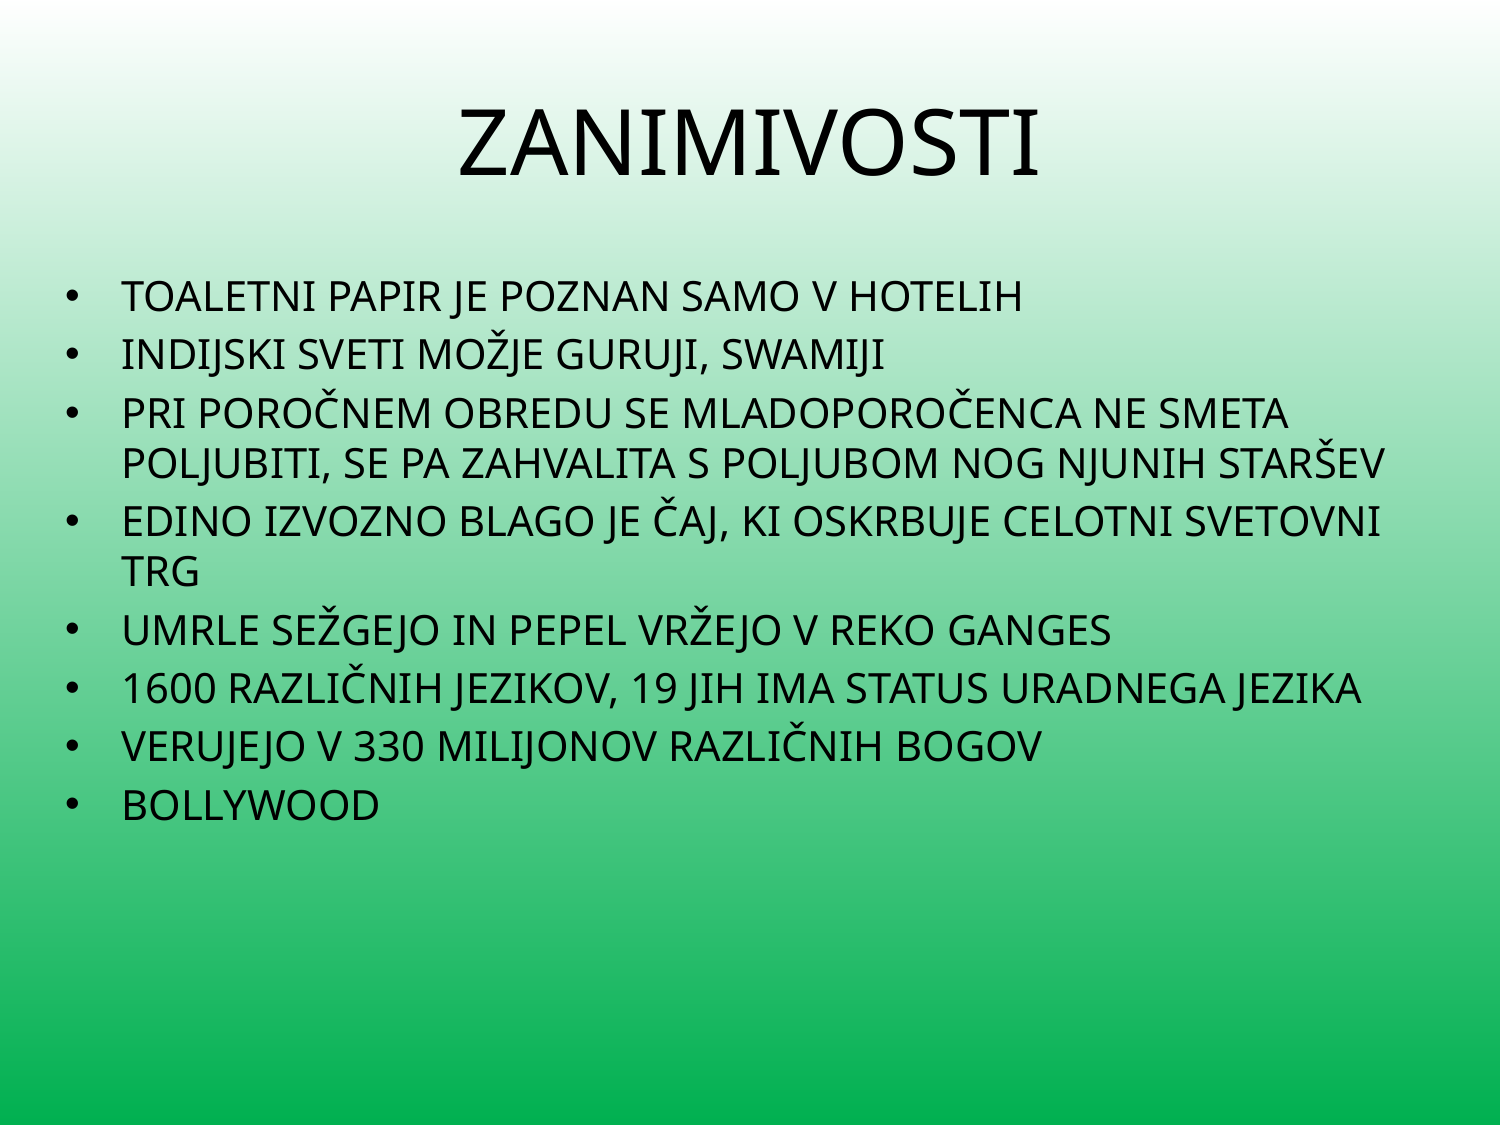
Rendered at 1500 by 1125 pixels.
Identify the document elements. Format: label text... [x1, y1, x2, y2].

title ZANIMIVOSTI [75, 45, 1425, 233]
list TOALETNI PAPIR JE POZNAN SAMO V HOTELIH INDIJSKI SVETI MOŽJE GURUJI, SWAMIJI PRI POROČNEM OBREDU SE MLADOPOROČENCA NE SMETA POLJUBITI, SE PA ZAHVALITA S POLJUBOM NOG NJUNIH STARŠEV EDINO IZVOZNO BLAGO JE ČAJ, KI OSKRBUJE CELOTNI SVETOVNI TRG UMRLE SEŽGEJO IN PEPEL VRŽEJO V REKO GANGES 1600 RAZLIČNIH JEZIKOV, 19 JIH IMA STATUS URADNEGA JEZIKA VERUJEJO V 330 MILIJONOV RAZLIČNIH BOGOV BOLLYWOOD [50, 262, 1463, 1005]
